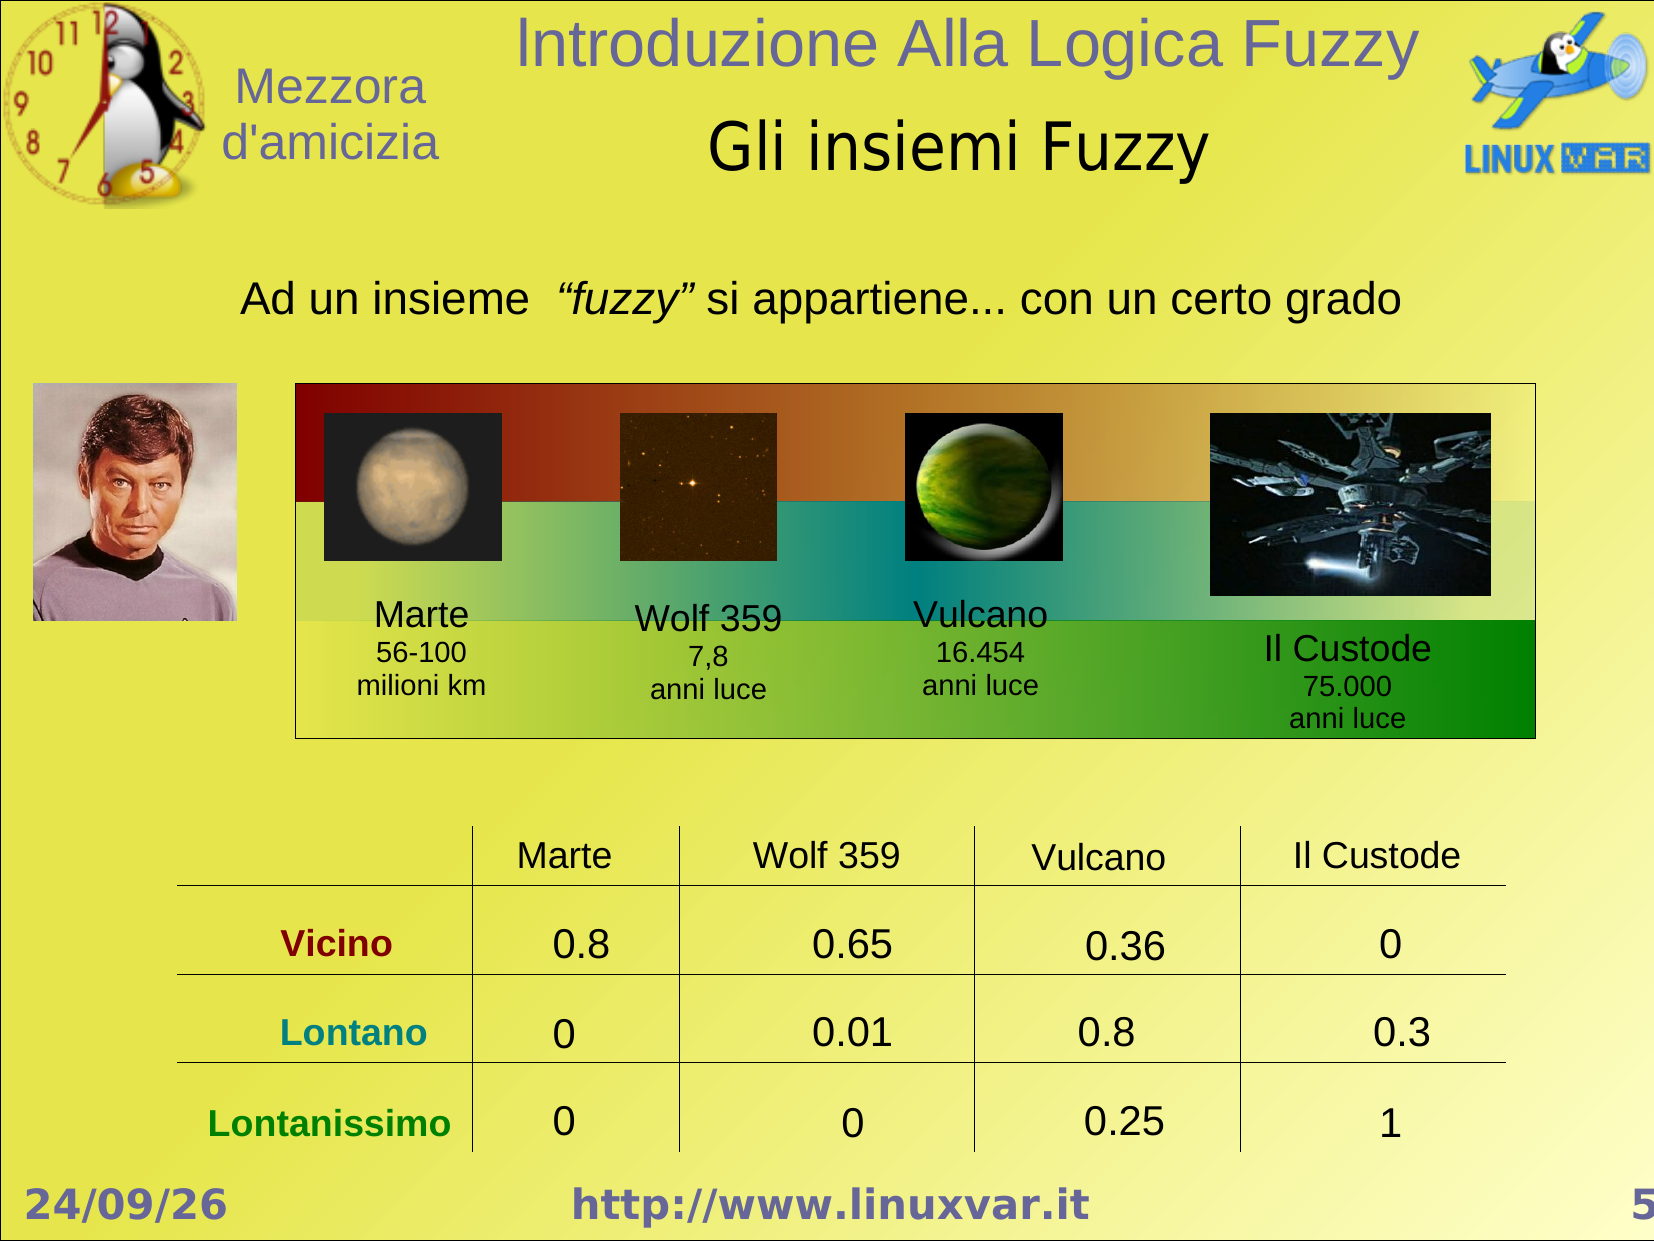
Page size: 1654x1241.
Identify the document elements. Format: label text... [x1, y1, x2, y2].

text_box 0.36 [1070, 915, 1182, 977]
text_box Vicino [265, 915, 409, 973]
text_box 1 [1364, 1092, 1418, 1154]
text_box 0.01 [797, 1001, 909, 1063]
text_box Lontanissimo [192, 1094, 467, 1152]
text_box Ad un insieme “fuzzy” si appartiene... con un certo grado [225, 265, 1418, 332]
text_box Lontano [265, 1003, 443, 1061]
text_box Vulcano [1016, 829, 1182, 885]
text_box 0.25 [1069, 1090, 1181, 1152]
text_box Il Custode 75.000 anni luce [1248, 739, 1447, 743]
picture [1464, 0, 1654, 190]
text_box Wolf 359 [738, 826, 916, 884]
text_box 0.8 [537, 913, 626, 975]
text_box Marte [501, 826, 627, 884]
text_box 0.8 [1062, 1001, 1151, 1063]
picture [33, 383, 237, 621]
text_box 0.65 [797, 913, 909, 975]
text_box 0 [537, 1090, 591, 1152]
title Gli insiemi Fuzzy [472, 88, 1447, 207]
picture [0, 0, 209, 209]
text_box 0 [537, 1003, 591, 1066]
text_box 0 [1364, 913, 1418, 975]
text_box Il Custode [1278, 826, 1477, 884]
text_box [295, 383, 1536, 739]
text_box 0 [826, 1092, 880, 1154]
text_box 0.3 [1358, 1001, 1446, 1063]
